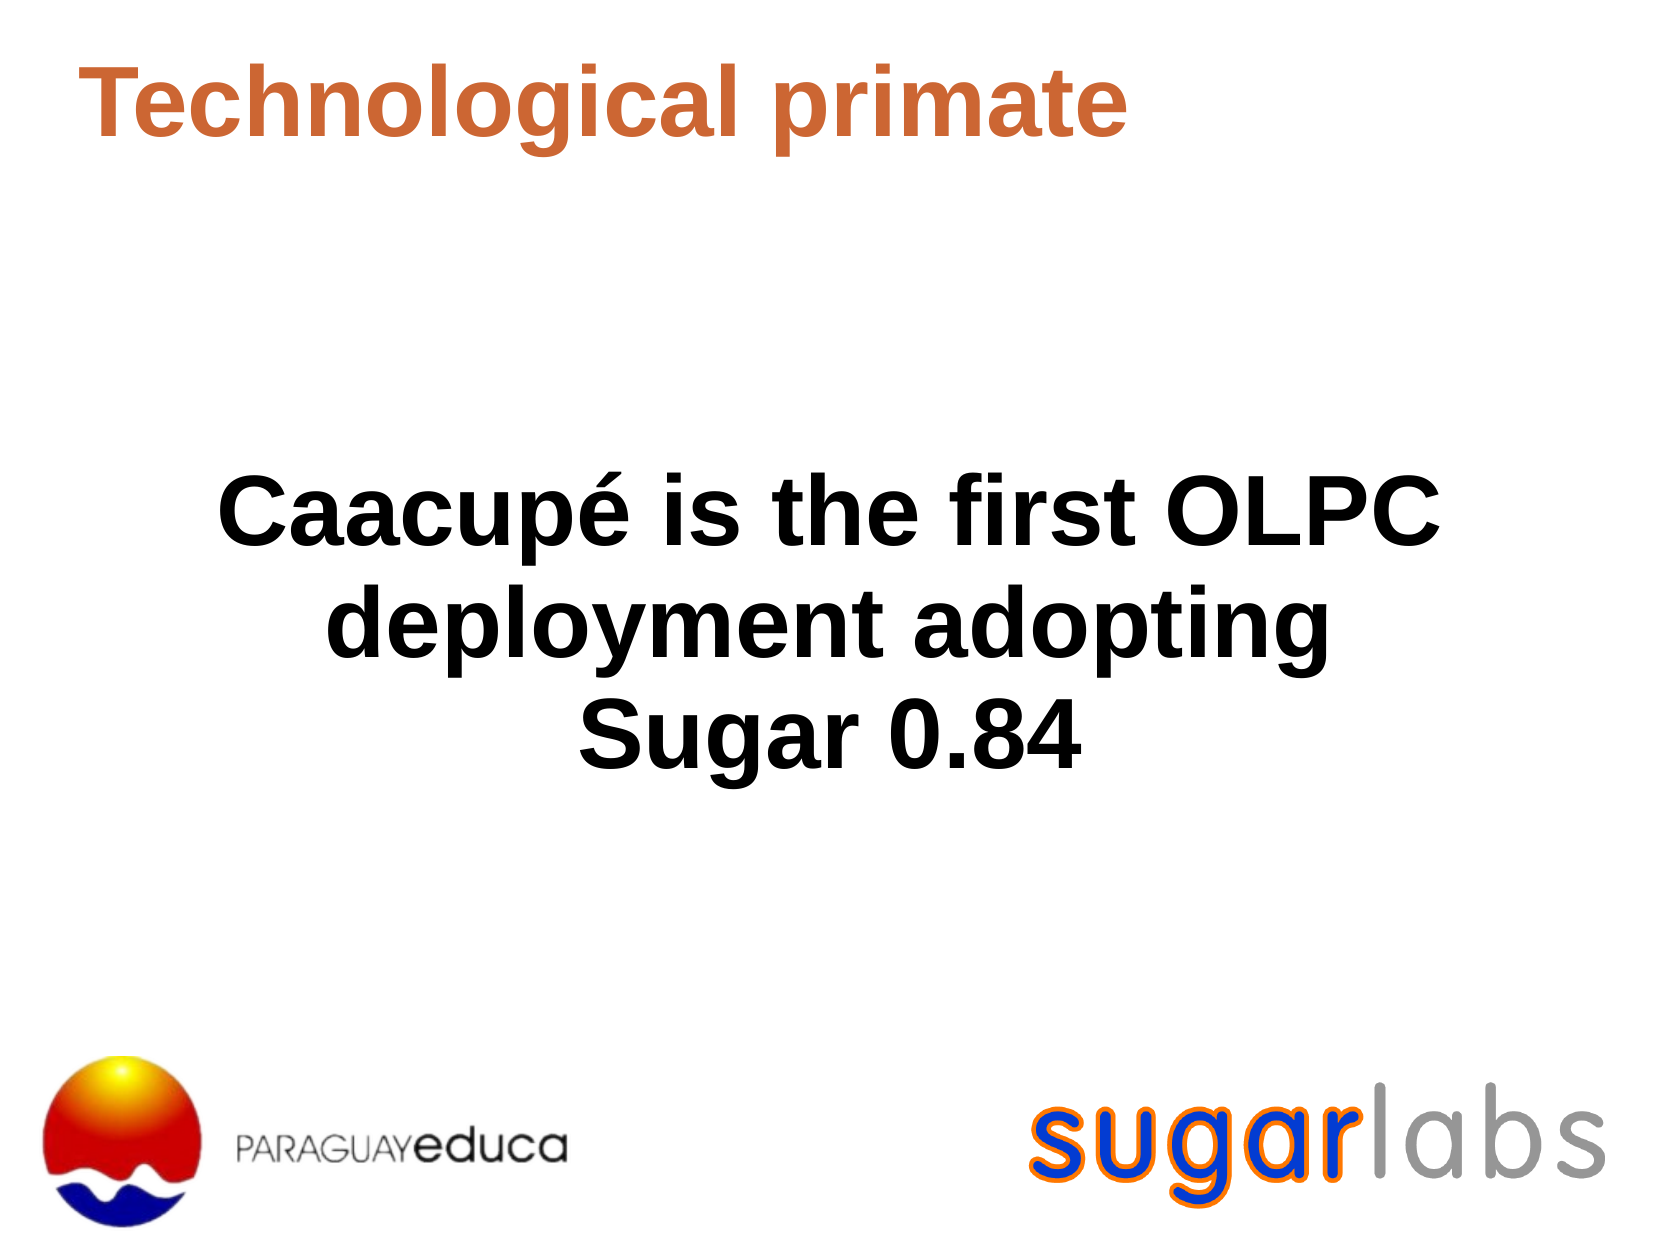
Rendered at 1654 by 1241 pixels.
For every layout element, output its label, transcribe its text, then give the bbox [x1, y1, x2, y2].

picture [33, 1056, 579, 1236]
text_box “El método del Código Abierto se basa en la participación y no en el consumo pasivo” () [830, 995, 1654, 1241]
title Technological primate [78, 37, 1567, 166]
subtitle Caacupé is the first OLPC deployment adopting Sugar 0.84 [84, 187, 1576, 1058]
